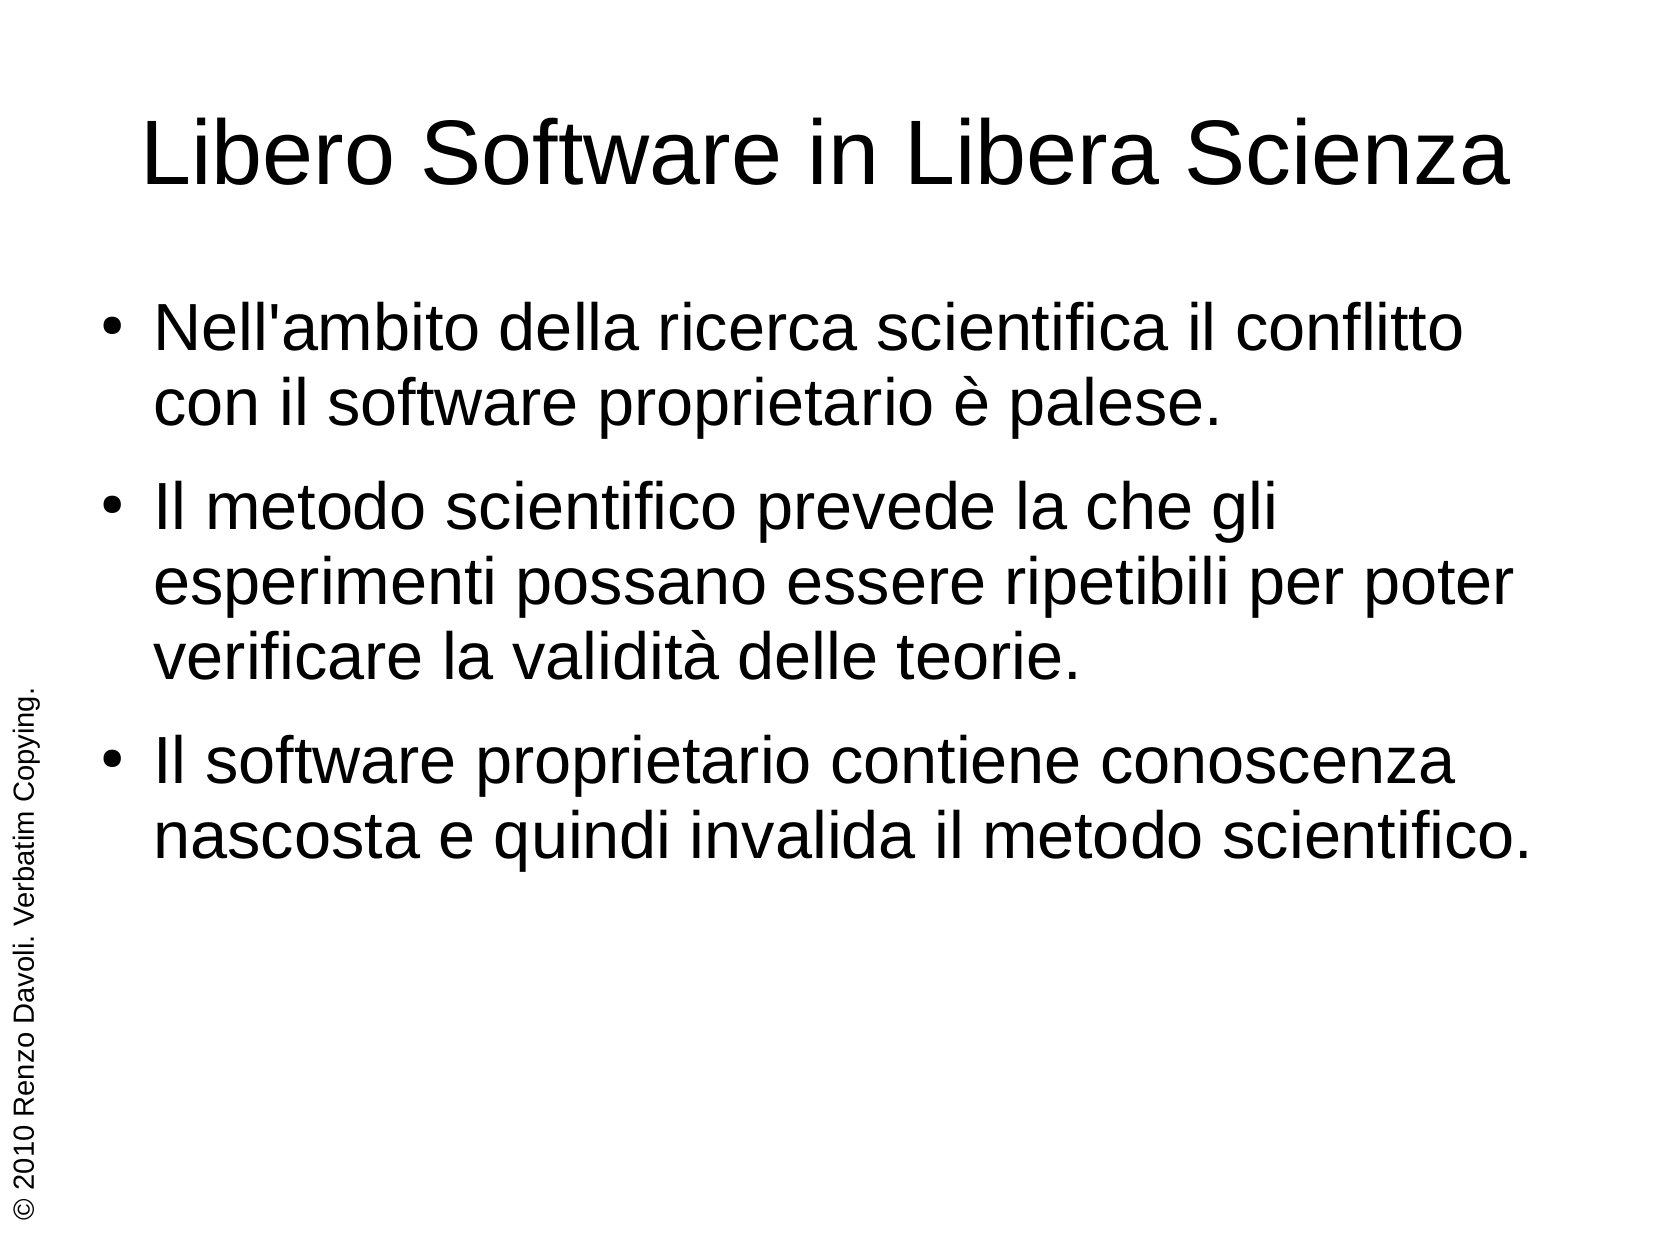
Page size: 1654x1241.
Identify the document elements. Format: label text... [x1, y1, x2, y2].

title Libero Software in Libera Scienza [82, 56, 1571, 250]
list Nell'ambito della ricerca scientifica il conflitto con il software proprietario è palese. Il metodo scientifico prevede la che gli esperimenti possano essere ripetibili per poter verificare la validità delle teorie. Il software proprietario contiene conoscenza nascosta e quindi invalida il metodo scientifico. [82, 290, 1571, 1109]
